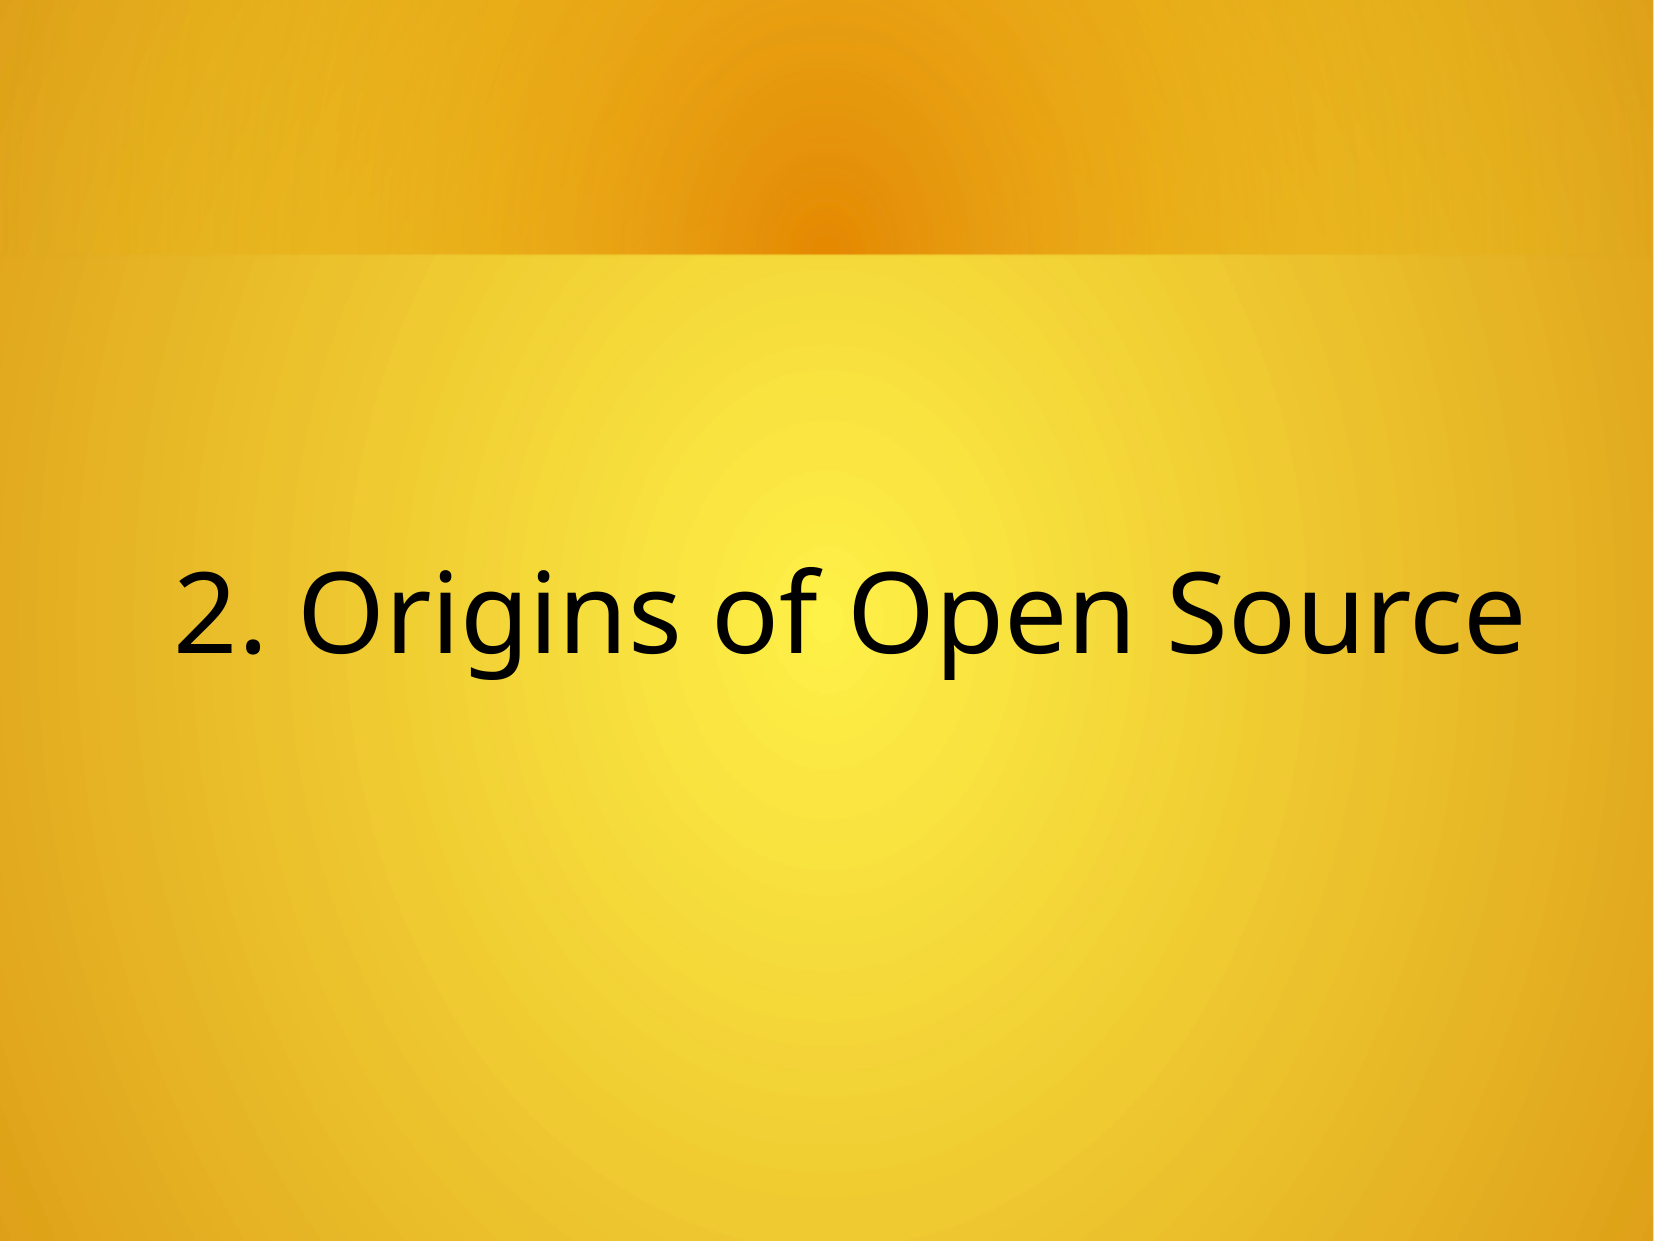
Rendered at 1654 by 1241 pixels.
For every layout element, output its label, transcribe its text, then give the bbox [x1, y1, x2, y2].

subtitle 2. Origins of Open Source [86, 123, 1576, 1096]
picture [0, 0, 1654, 1241]
